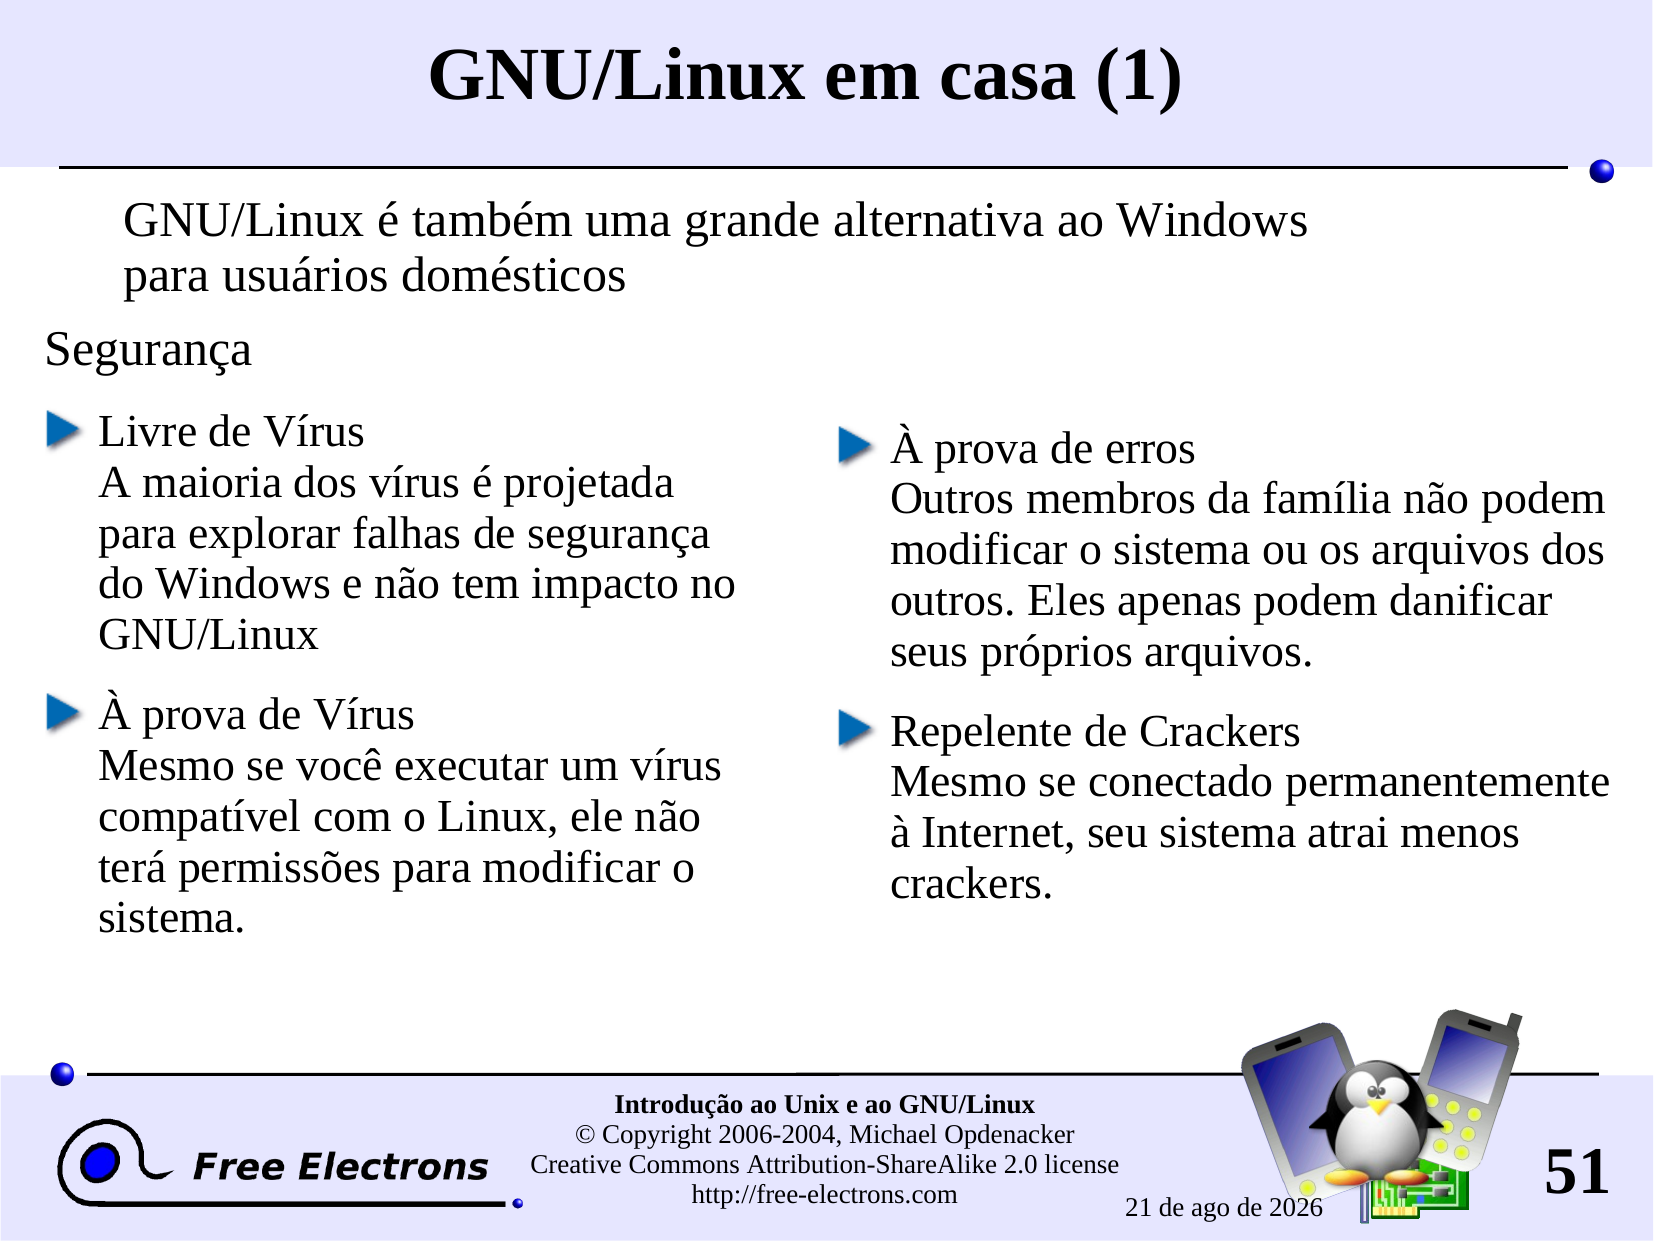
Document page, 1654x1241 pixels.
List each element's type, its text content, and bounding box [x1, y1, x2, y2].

picture [50, 1108, 527, 1216]
list Segurança Livre de Vírus A maioria dos vírus é projetada para explorar falhas de segurança do Windows e não tem impacto no GNU/Linux À prova de Vírus Mesmo se você executar um vírus compatível com o Linux, ele não terá permissões para modificar o sistema. [27, 321, 745, 1056]
title GNU/Linux em casa (1) [60, 25, 1551, 124]
list À prova de erros Outros membros da família não podem modificar o sistema ou os arquivos dos outros. Eles apenas podem danificar seus próprios arquivos. Repelente de Crackers Mesmo se conectado permanentemente à Internet, seu sistema atrai menos crackers. [819, 422, 1613, 1022]
text_box GNU/Linux é também uma grande alternativa ao Windows para usuários domésticos [105, 191, 1522, 313]
picture [1225, 1022, 1535, 1241]
picture [1285, 1199, 1292, 1215]
